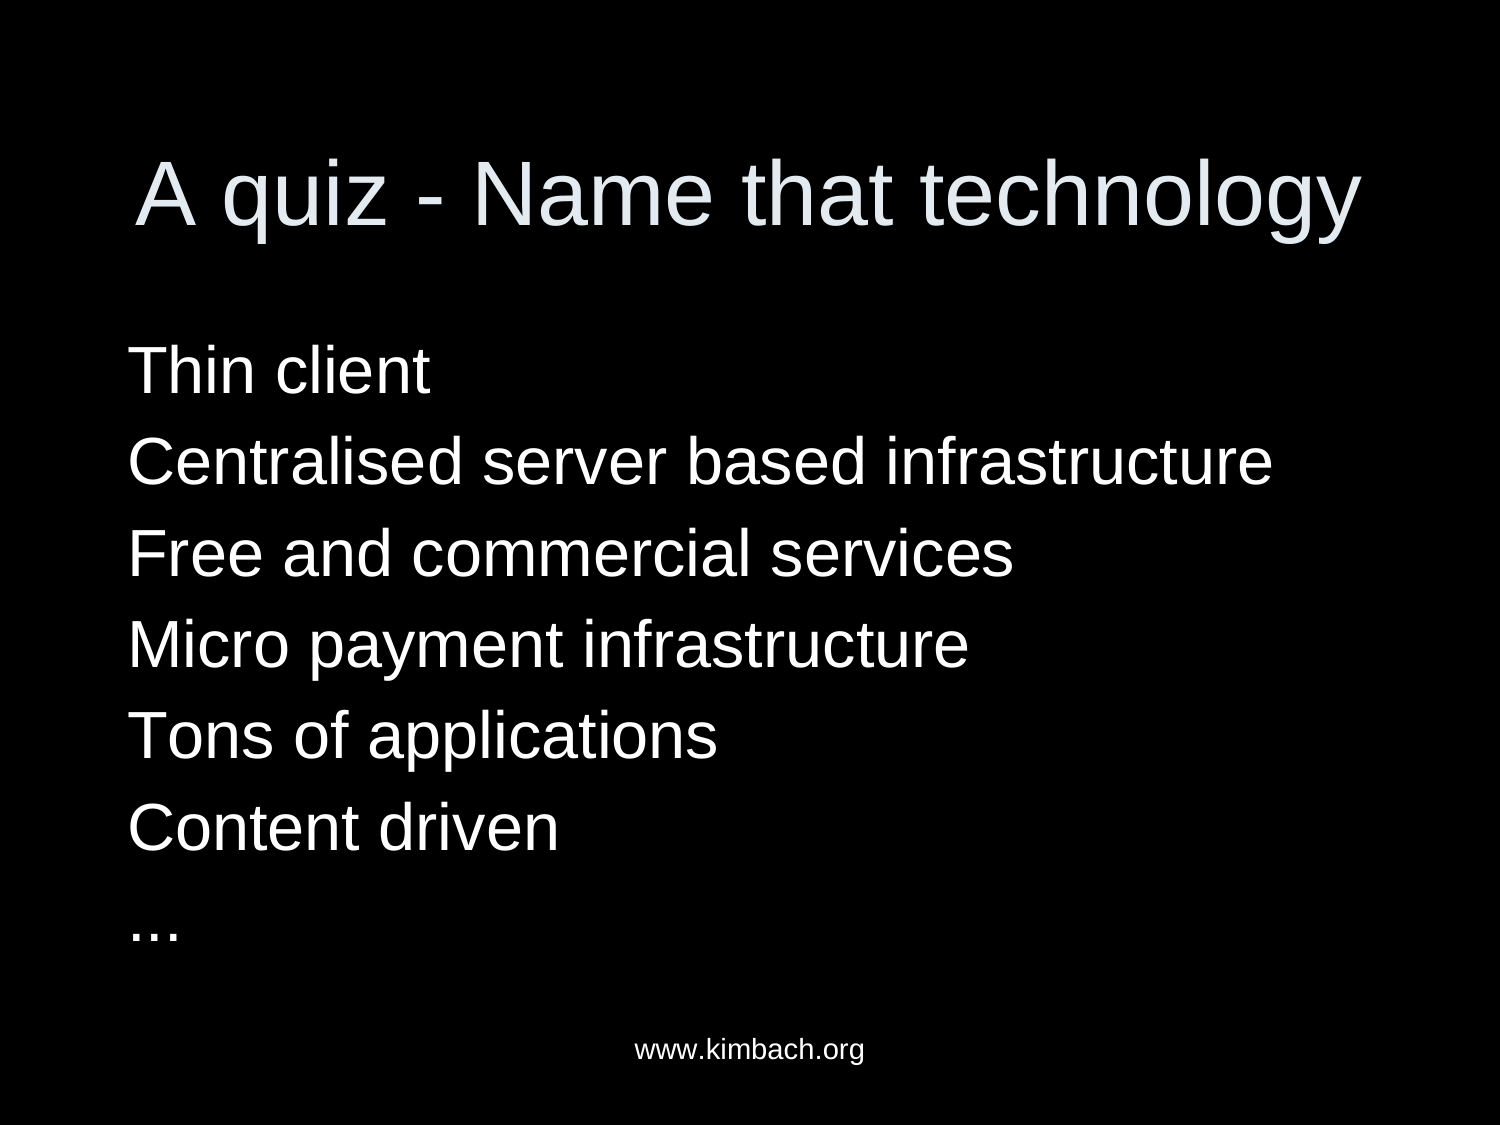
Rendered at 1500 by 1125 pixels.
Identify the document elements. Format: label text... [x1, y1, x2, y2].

title A quiz - Name that technology [112, 99, 1388, 288]
list Thin client Centralised server based infrastructure Free and commercial services Micro payment infrastructure Tons of applications Content driven ... [112, 324, 1388, 1001]
